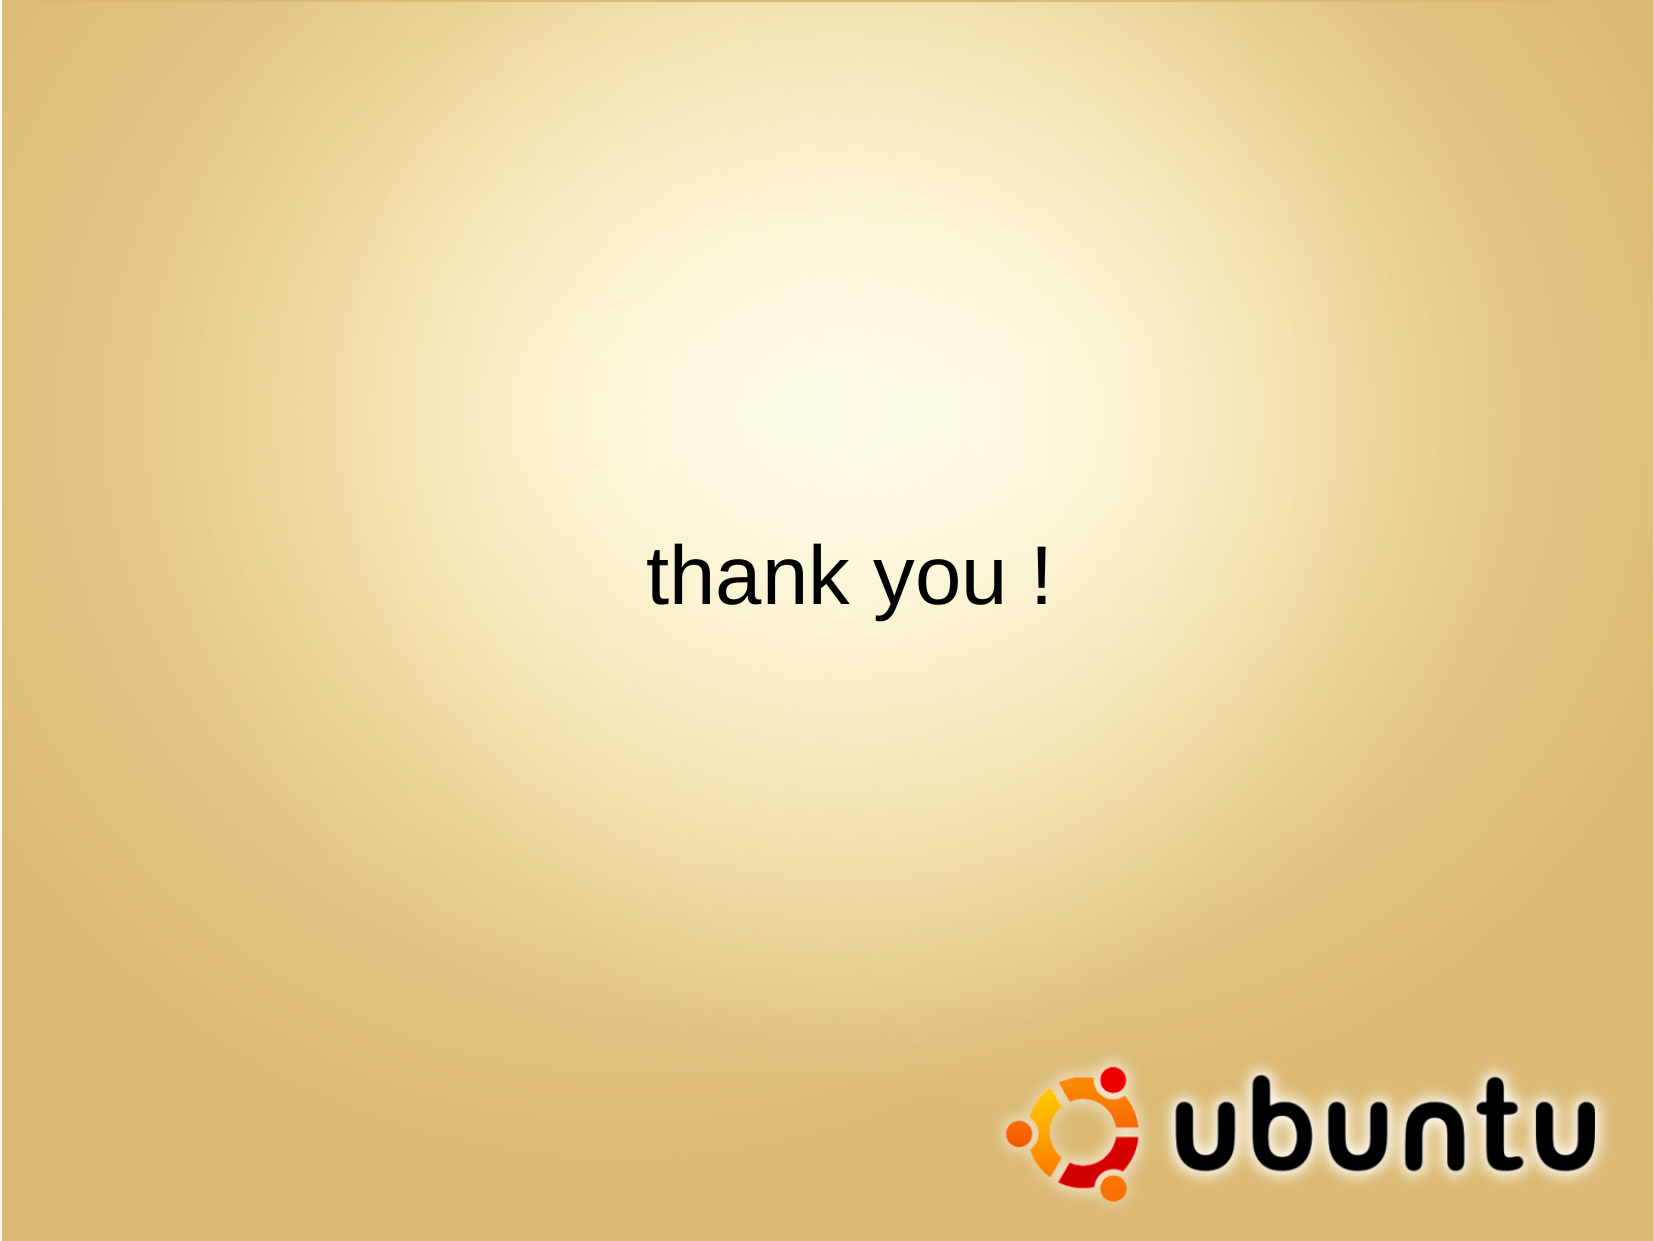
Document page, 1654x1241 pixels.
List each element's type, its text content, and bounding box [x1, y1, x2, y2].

title thank you ! [106, 472, 1595, 680]
picture [2, 0, 1654, 1241]
